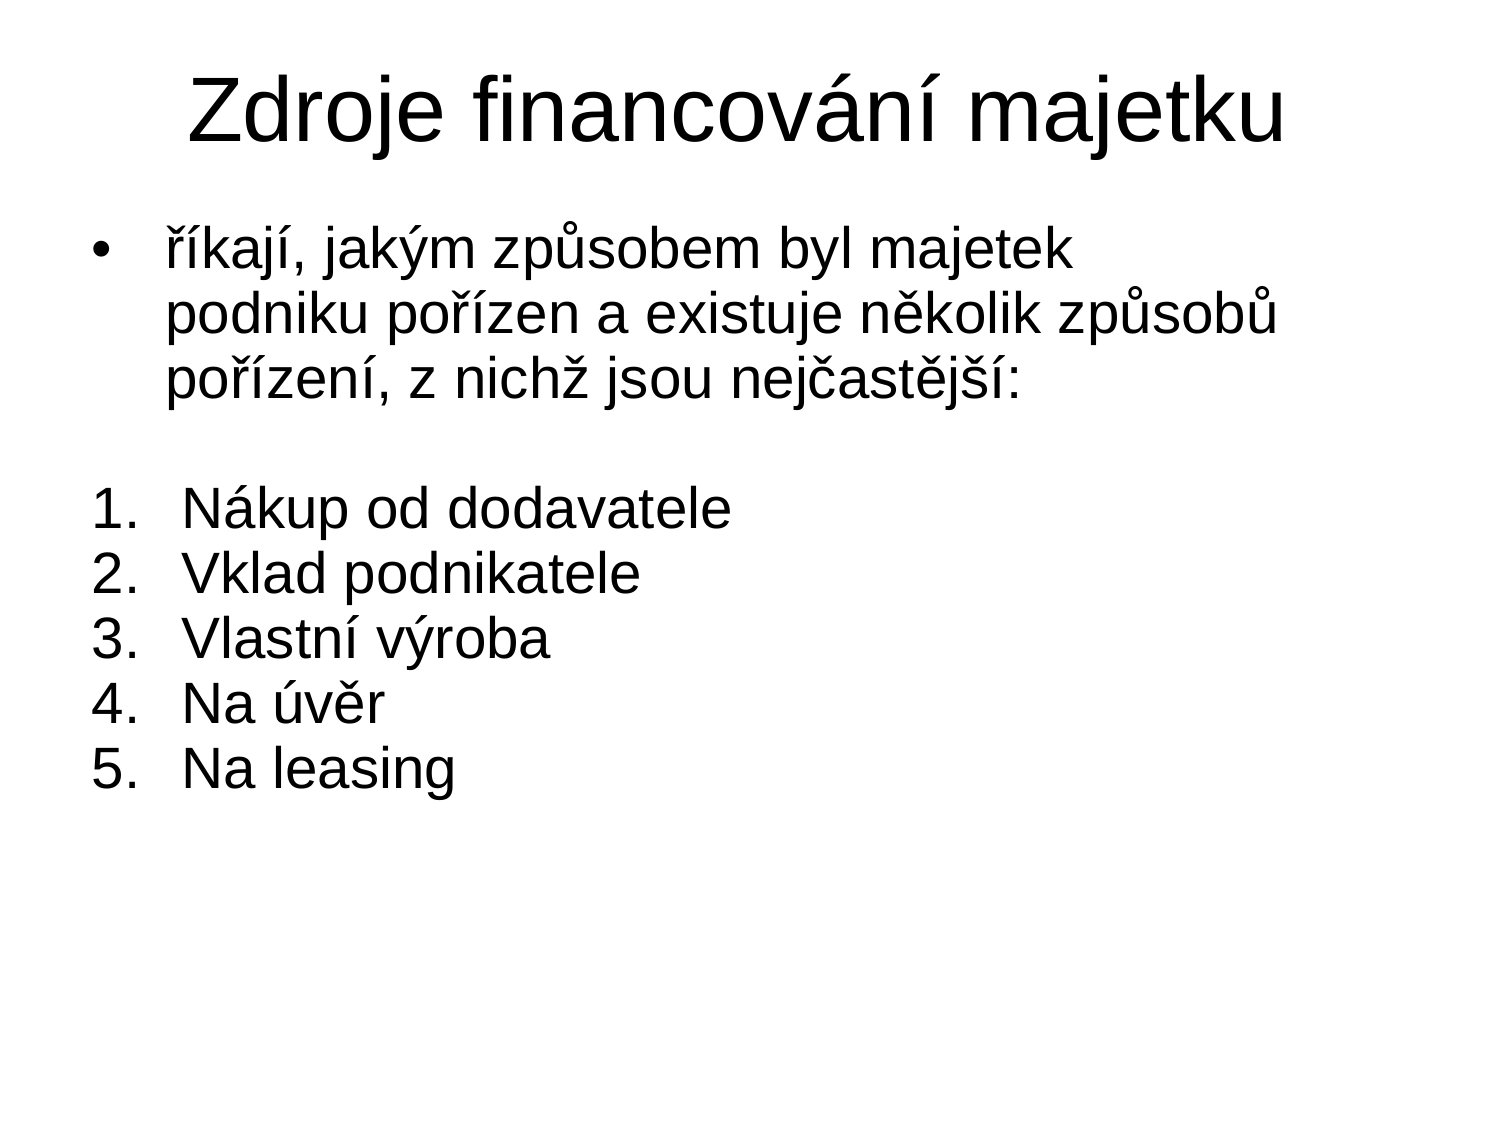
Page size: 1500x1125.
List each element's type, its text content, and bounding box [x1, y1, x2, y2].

list říkají, jakým způsobem byl majetek podniku pořízen a existuje několik způsobů pořízení, z nichž jsou nejčastější: Nákup od dodavatele Vklad podnikatele Vlastní výroba Na úvěr Na leasing [76, 208, 1424, 1107]
title Zdroje financování majetku [64, 31, 1412, 188]
